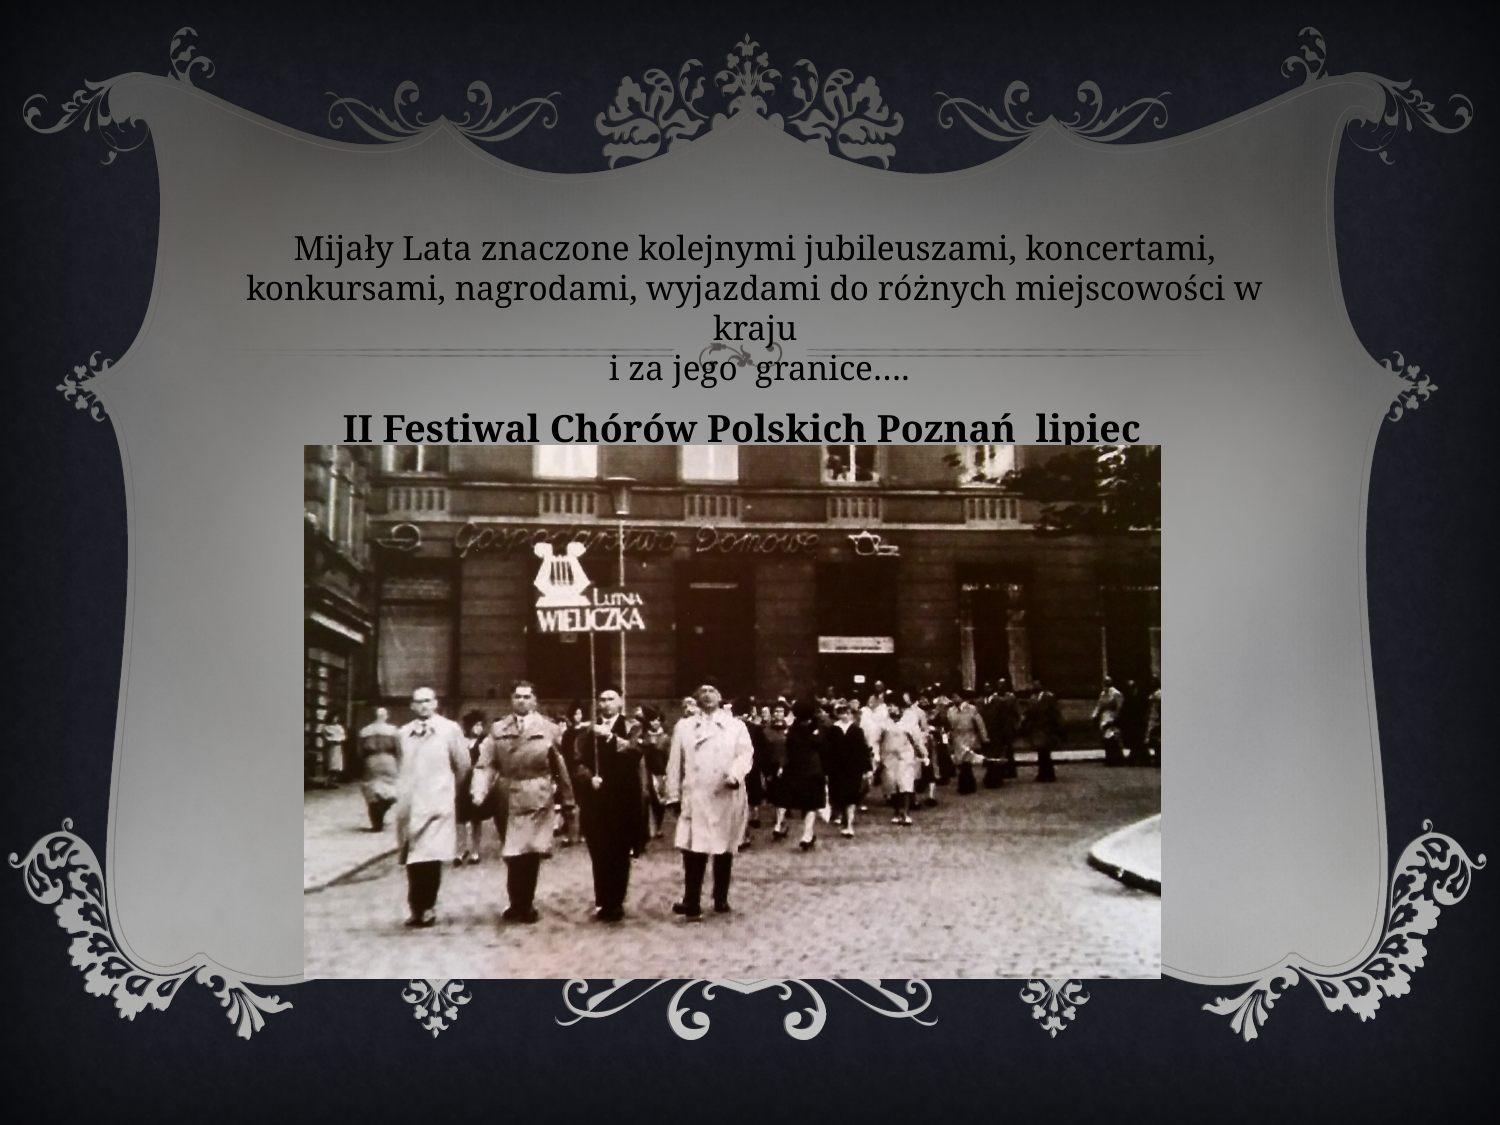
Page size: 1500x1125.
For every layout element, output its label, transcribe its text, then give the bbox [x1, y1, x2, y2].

list II Festiwal Chórów Polskich Poznań lipiec 1962 r. [328, 375, 1161, 445]
title Mijały Lata znaczone kolejnymi jubileuszami, koncertami, konkursami, nagrodami, wyjazdami do różnych miejscowości w kraju i za jego granice…. [230, 219, 1281, 333]
picture [0, 0, 1500, 1125]
